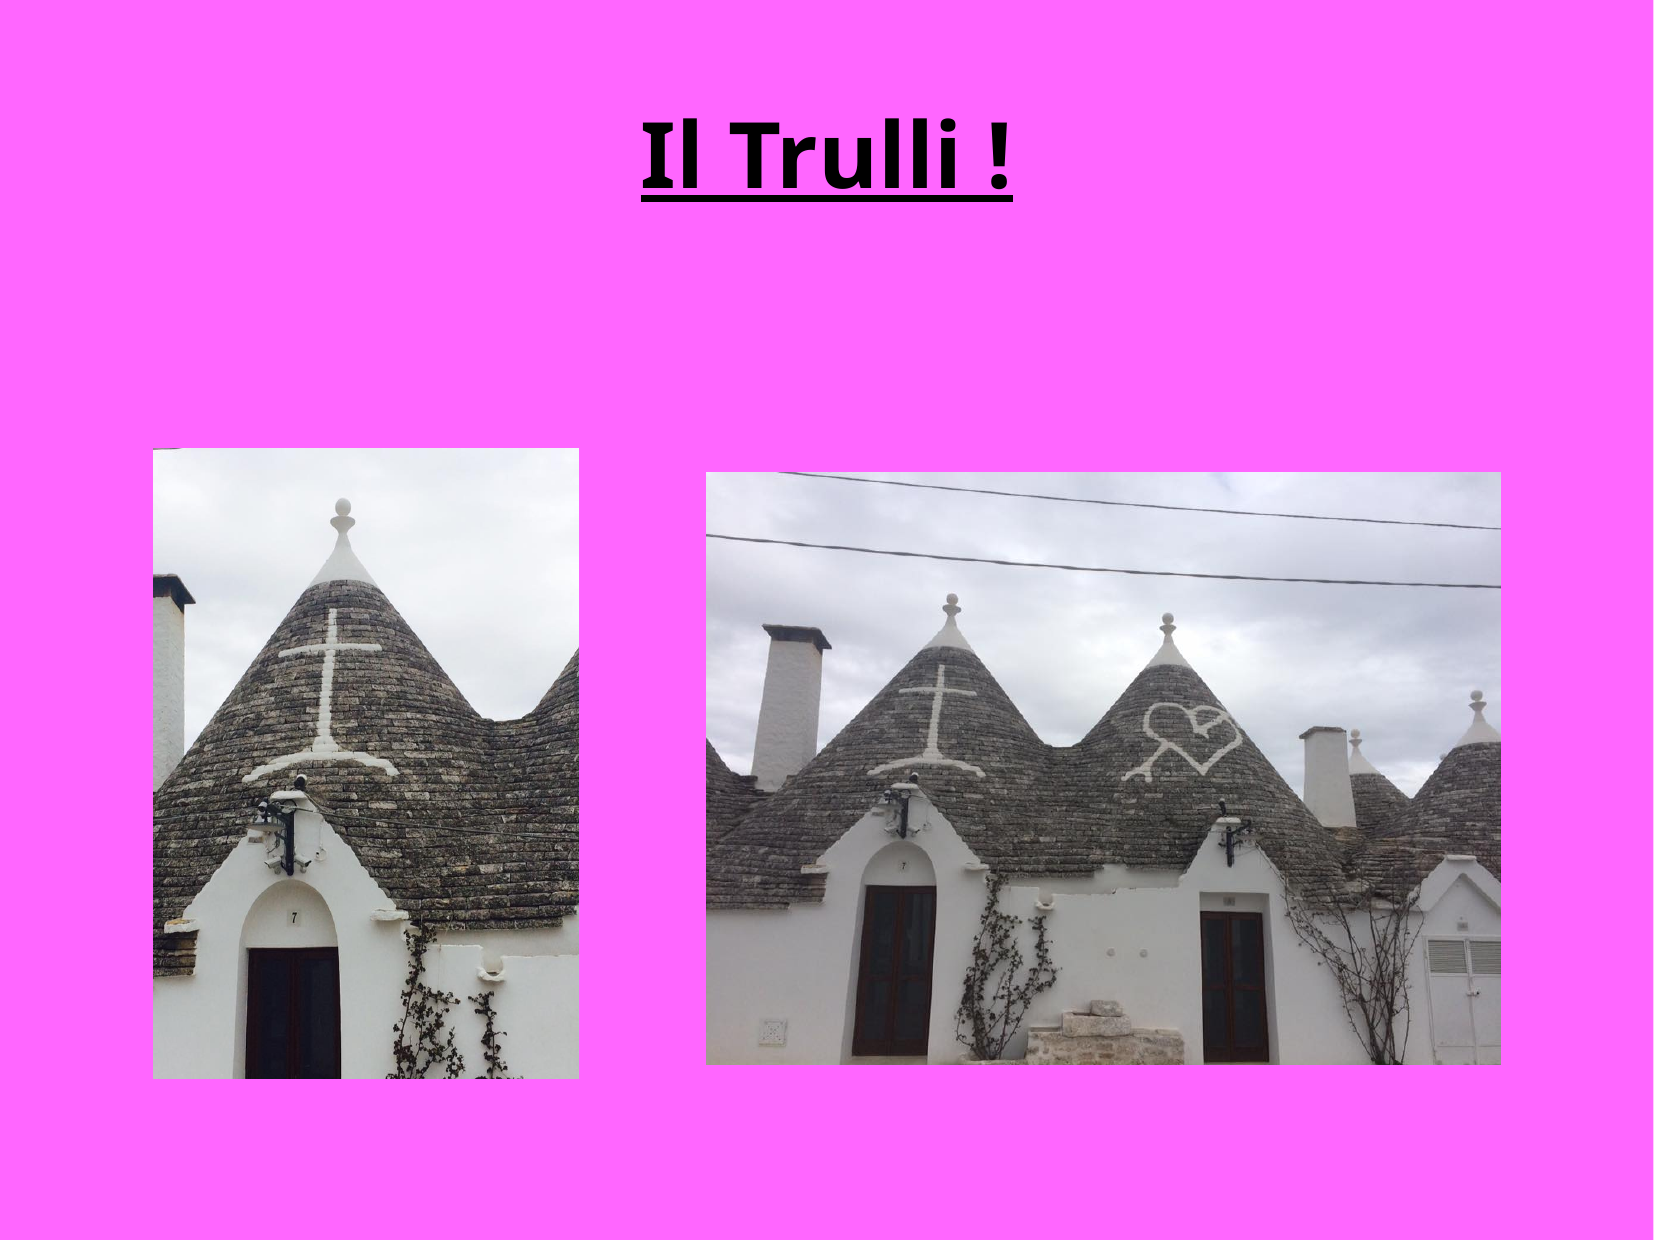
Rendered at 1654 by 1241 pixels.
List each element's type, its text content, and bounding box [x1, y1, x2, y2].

picture [706, 472, 1501, 1065]
picture [153, 448, 579, 1079]
title Il Trulli ! [82, 49, 1571, 257]
